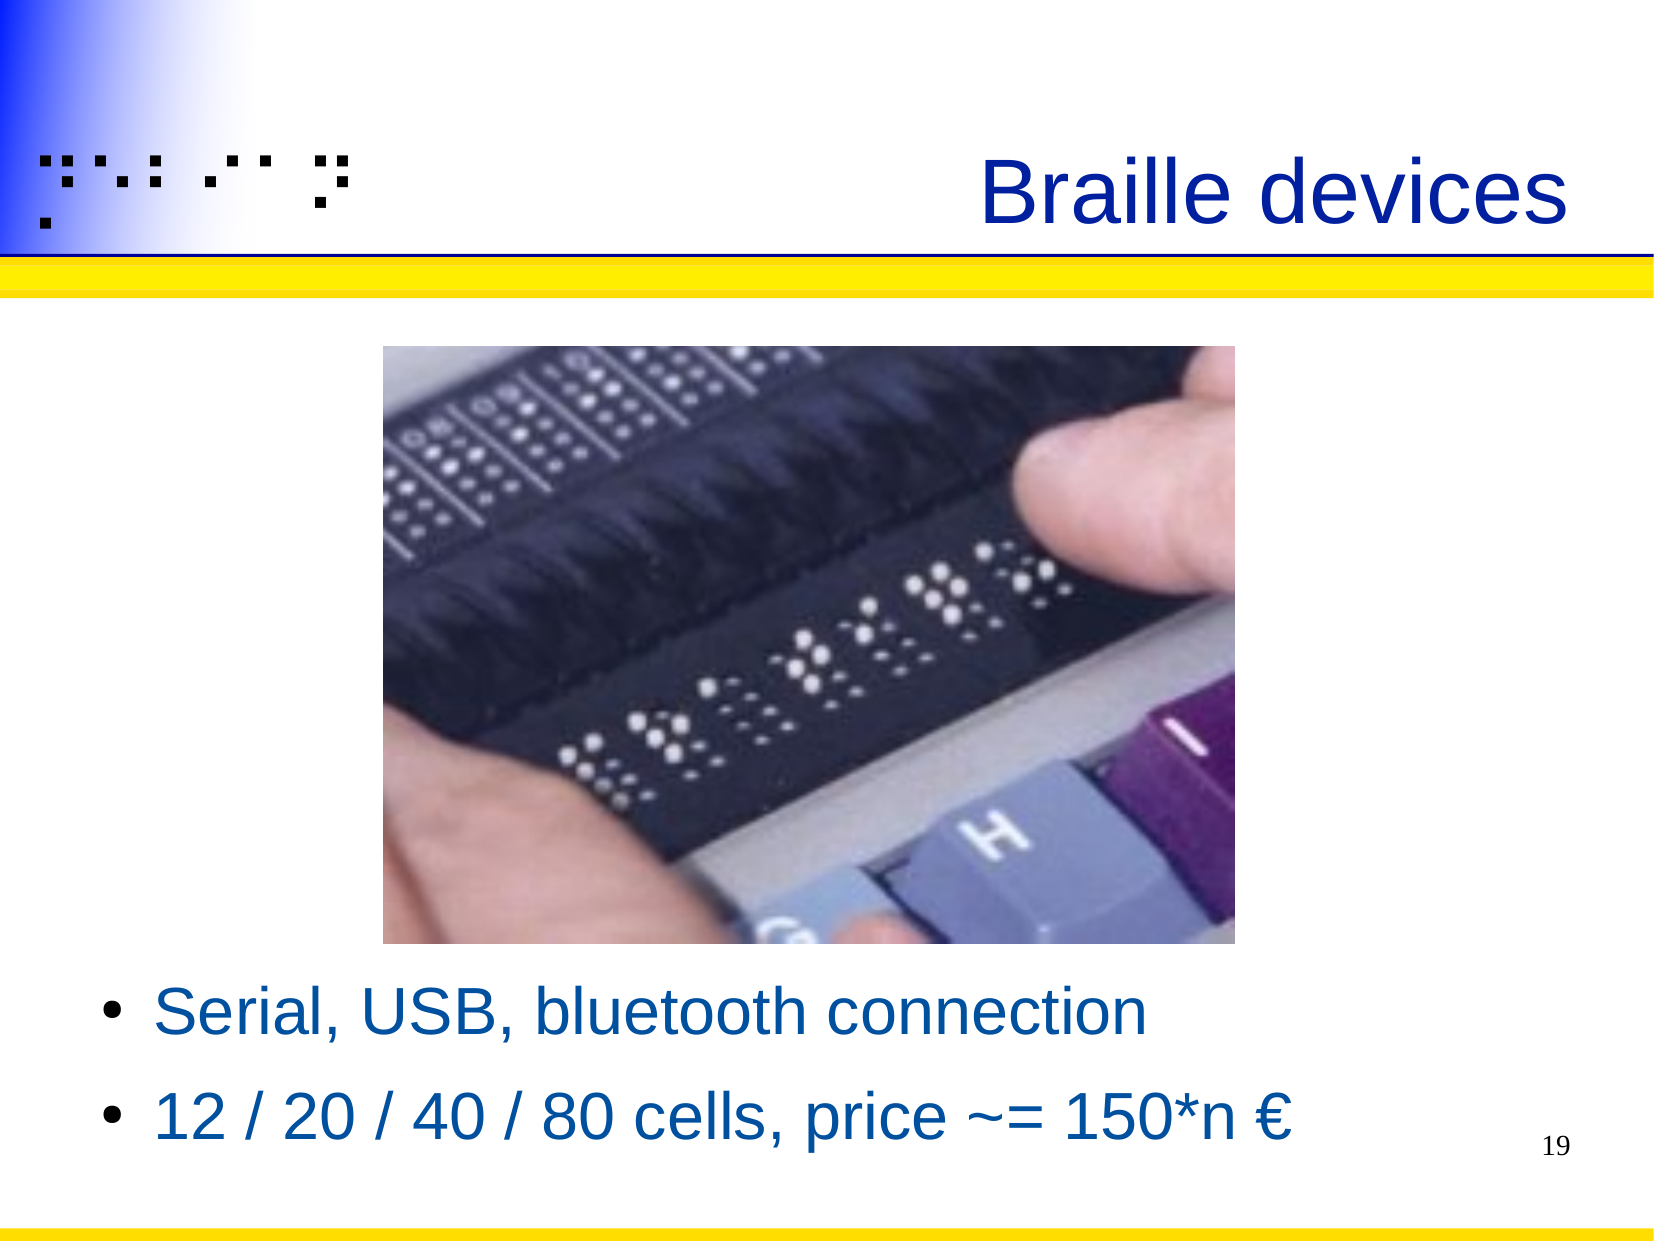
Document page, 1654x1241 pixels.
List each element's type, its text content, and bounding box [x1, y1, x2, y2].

list Serial, USB, bluetooth connection 12 / 20 / 40 / 80 cells, price ~= 150*n € [82, 974, 1571, 1205]
picture [383, 346, 1235, 944]
title Braille devices [372, 126, 1571, 257]
